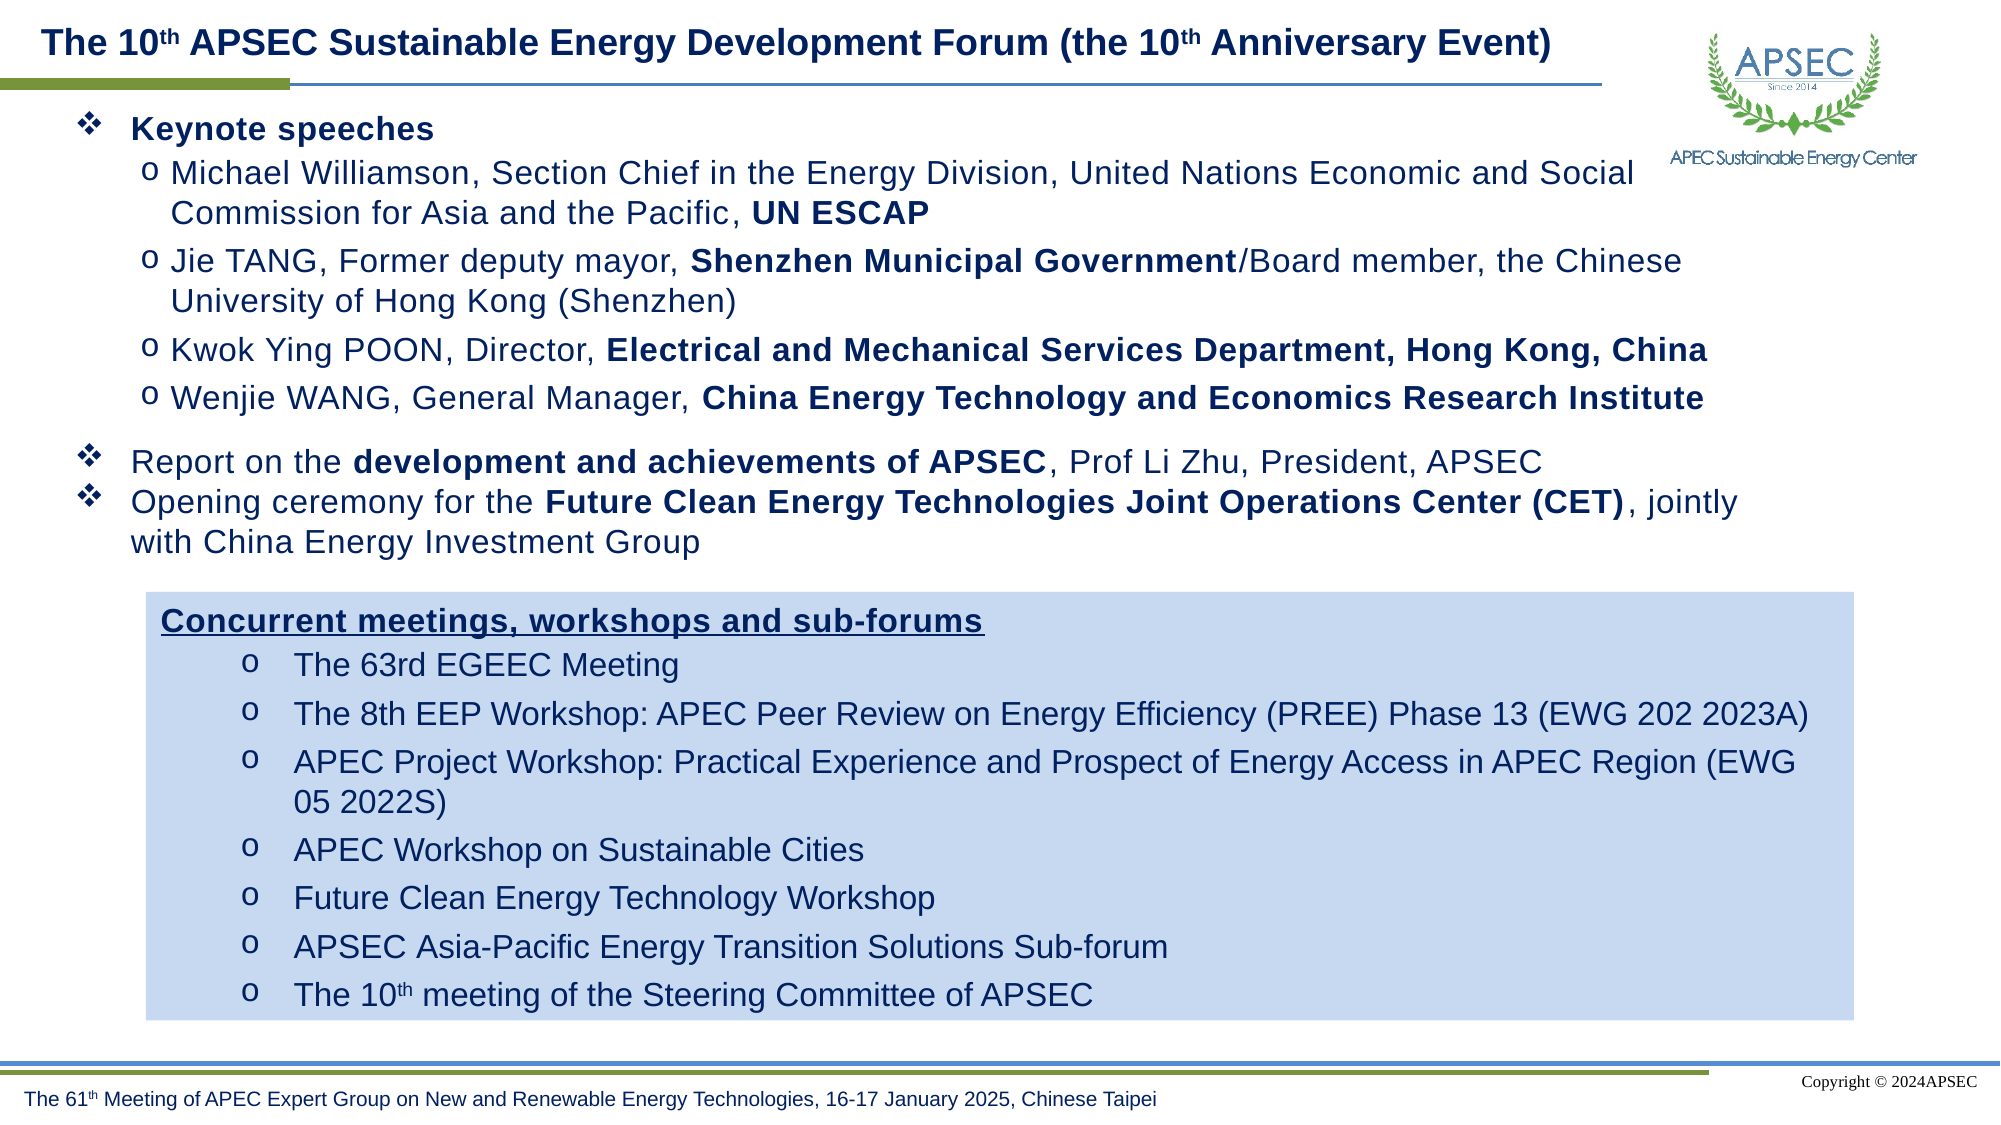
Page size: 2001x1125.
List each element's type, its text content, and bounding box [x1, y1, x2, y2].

text_box Concurrent meetings, workshops and sub-forums The 63rd EGEEC Meeting The 8th EEP Workshop: APEC Peer Review on Energy Efficiency (PREE) Phase 13 (EWG 202 2023A) APEC Project Workshop: Practical Experience and Prospect of Energy Access in APEC Region (EWG 05 2022S) APEC Workshop on Sustainable Cities Future Clean Energy Technology Workshop APSEC Asia-Pacific Energy Transition Solutions Sub-forum The 10th meeting of the Steering Committee of APSEC [145, 591, 1854, 1021]
picture [1602, 19, 1985, 232]
text_box The 10th APSEC Sustainable Energy Development Forum (the 10th Anniversary Event) [26, 10, 1615, 71]
text_box Keynote speeches Michael Williamson, Section Chief in the Energy Division, United Nations Economic and Social Commission for Asia and the Pacific, UN ESCAP Jie TANG, Former deputy mayor, Shenzhen Municipal Government/Board member, the Chinese University of Hong Kong (Shenzhen) Kwok Ying POON, Director, Electrical and Mechanical Services Department, Hong Kong, China Wenjie WANG, General Manager, China Energy Technology and Economics Research Institute Report on the development and achievements of APSEC, Prof Li Zhu, President, APSEC Opening ceremony for the Future Clean Energy Technologies Joint Operations Center (CET), jointly with China Energy Investment Group [59, 99, 1768, 568]
